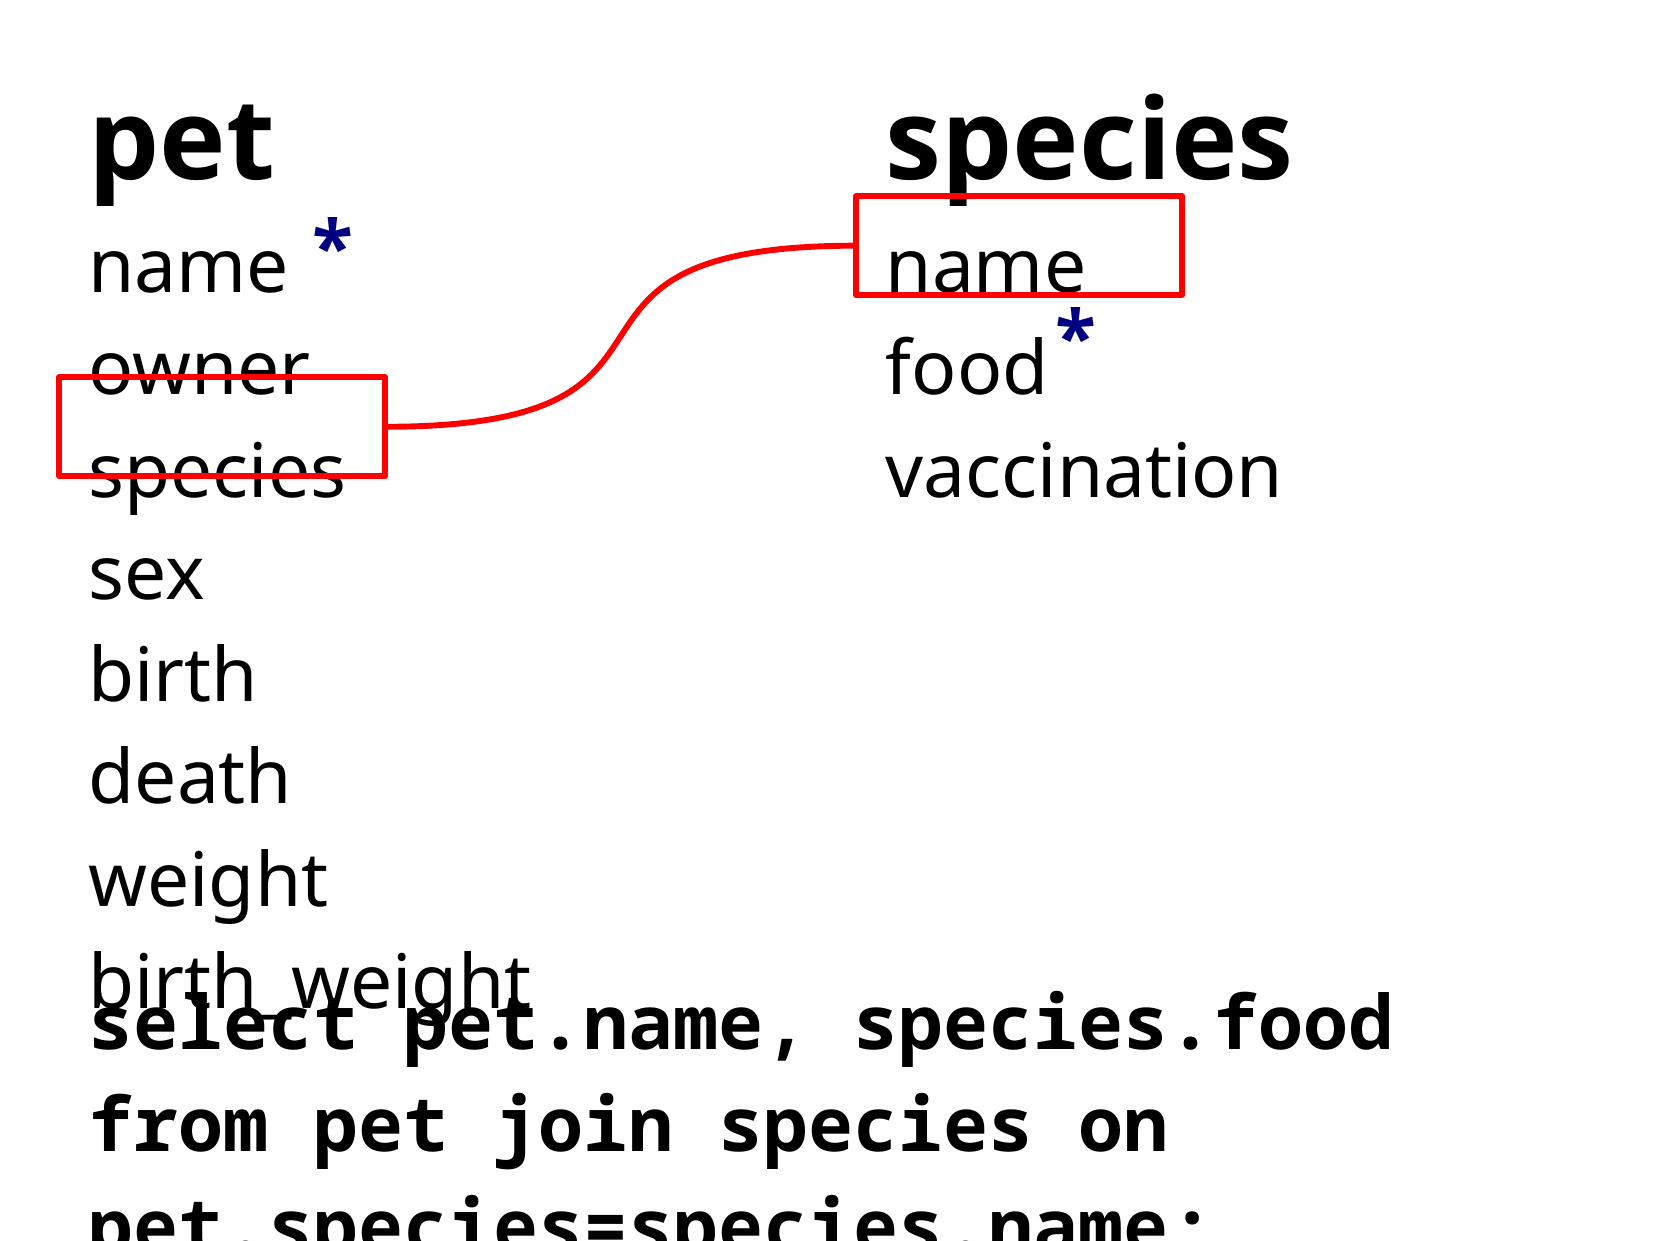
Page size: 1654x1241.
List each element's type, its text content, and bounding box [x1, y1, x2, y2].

text_box * [1055, 284, 1134, 376]
text_box species name food vaccination [885, 59, 1638, 969]
text_box * [312, 194, 390, 286]
subtitle pet name owner species sex birth death weight birth_weight [88, 380, 382, 473]
text_box select pet.name, species.food from pet join species on pet.species=species.name; [88, 969, 1654, 1229]
subtitle pet name owner species sex birth death weight birth_weight [88, 59, 834, 423]
subtitle pet name owner species sex birth death weight birth_weight [88, 249, 834, 969]
text_box species name food vaccination [885, 199, 1179, 292]
